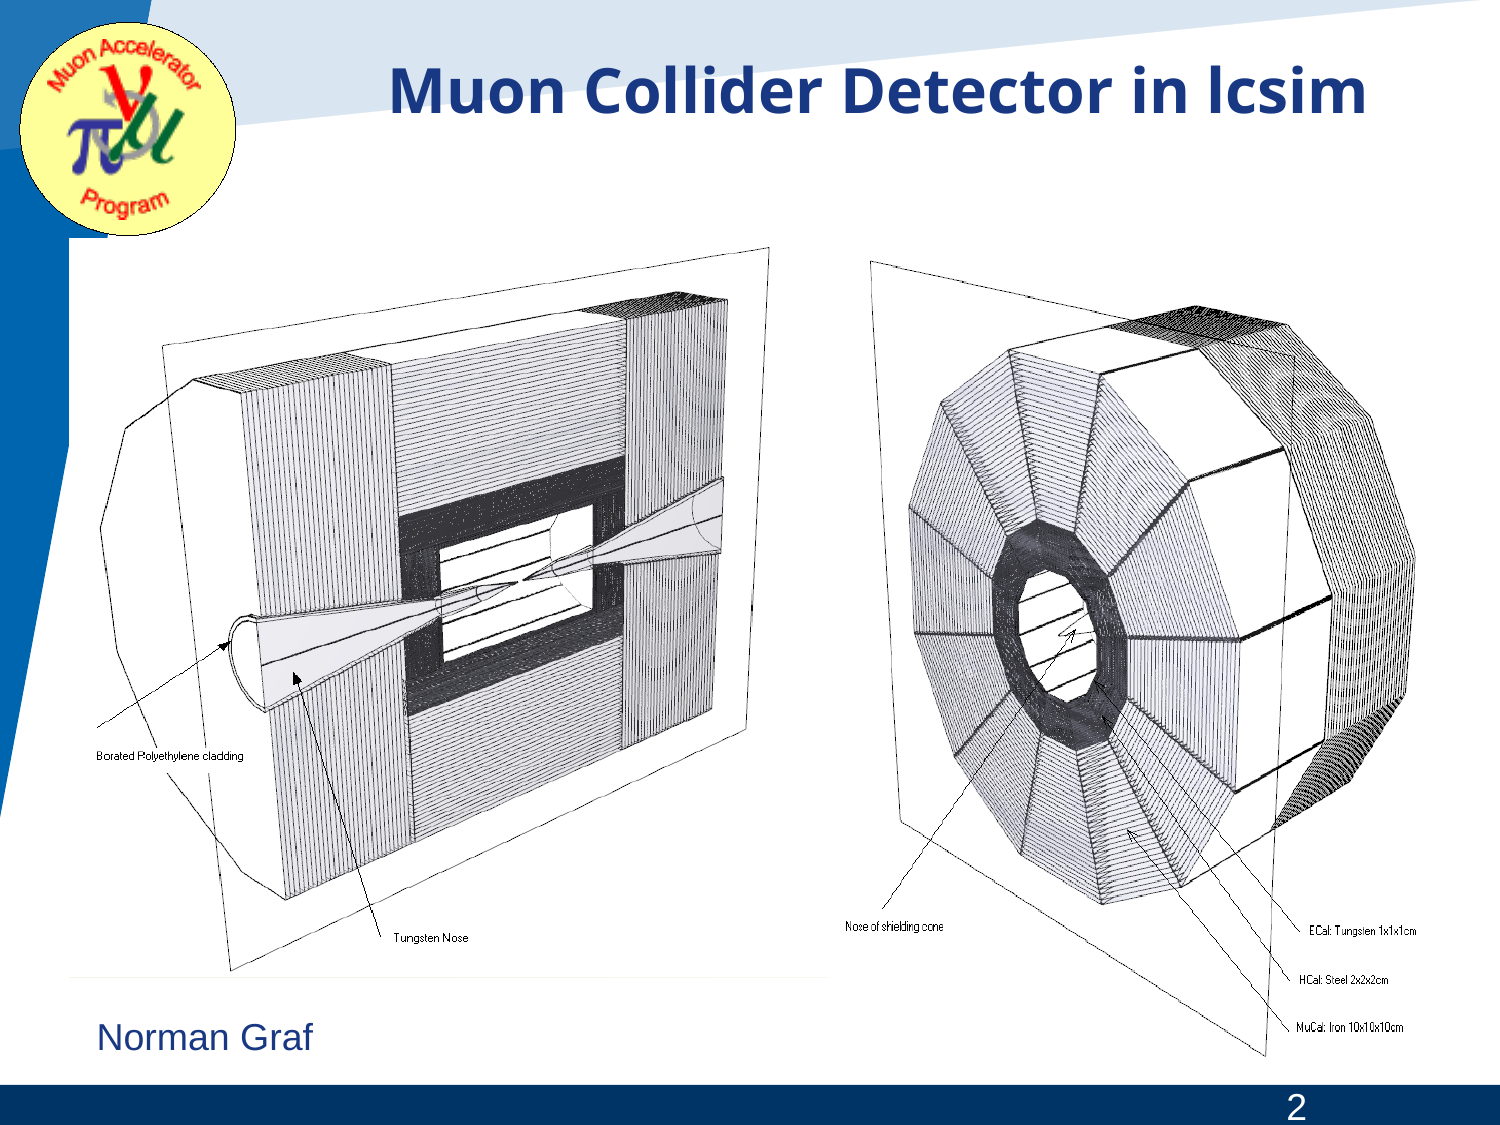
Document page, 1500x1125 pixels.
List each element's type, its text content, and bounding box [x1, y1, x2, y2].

picture [47, 39, 201, 220]
picture [69, 238, 829, 978]
picture [830, 223, 1466, 1076]
title Muon Collider Detector in lcsim [286, 34, 1454, 151]
text_box Norman Graf [81, 1011, 328, 1066]
